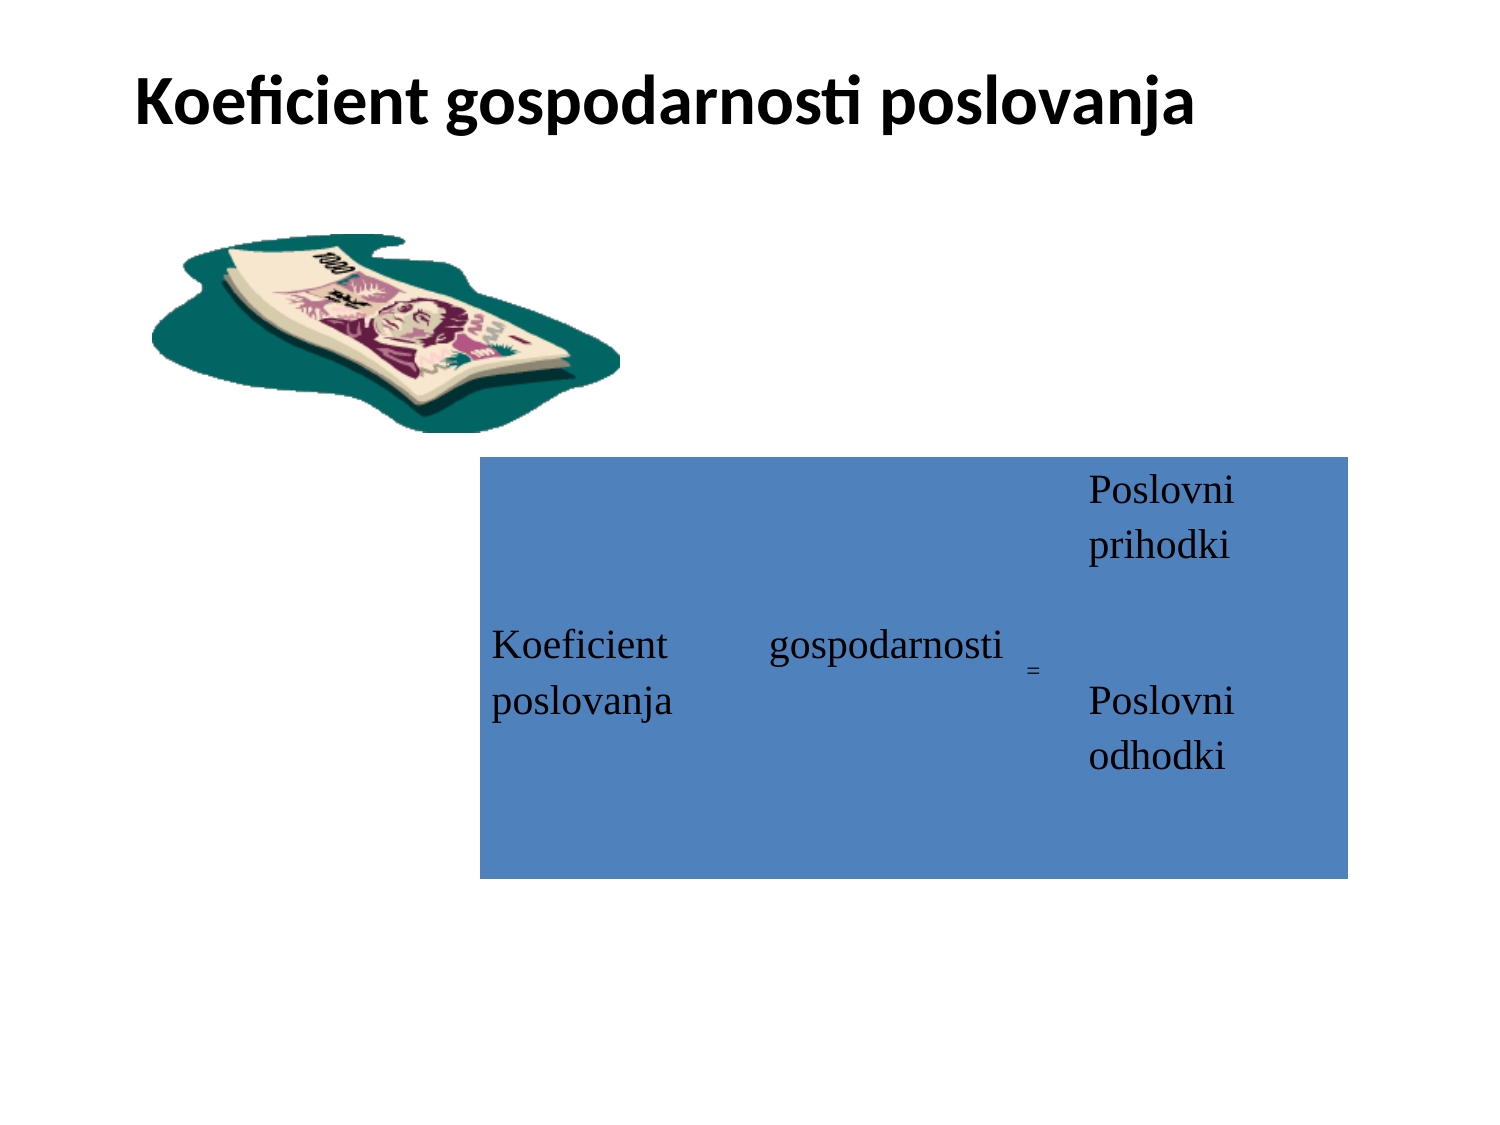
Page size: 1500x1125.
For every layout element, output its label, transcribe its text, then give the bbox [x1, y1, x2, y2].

table_header Koeficient gospodarnosti poslovanja [480, 457, 1015, 879]
table_header Poslovni prihodki [1077, 457, 1348, 668]
table_header = [1015, 457, 1077, 879]
table_cell Poslovni odhodki [1077, 668, 1348, 879]
title Koeficient gospodarnosti poslovanja [0, 45, 1350, 233]
picture [152, 234, 620, 433]
